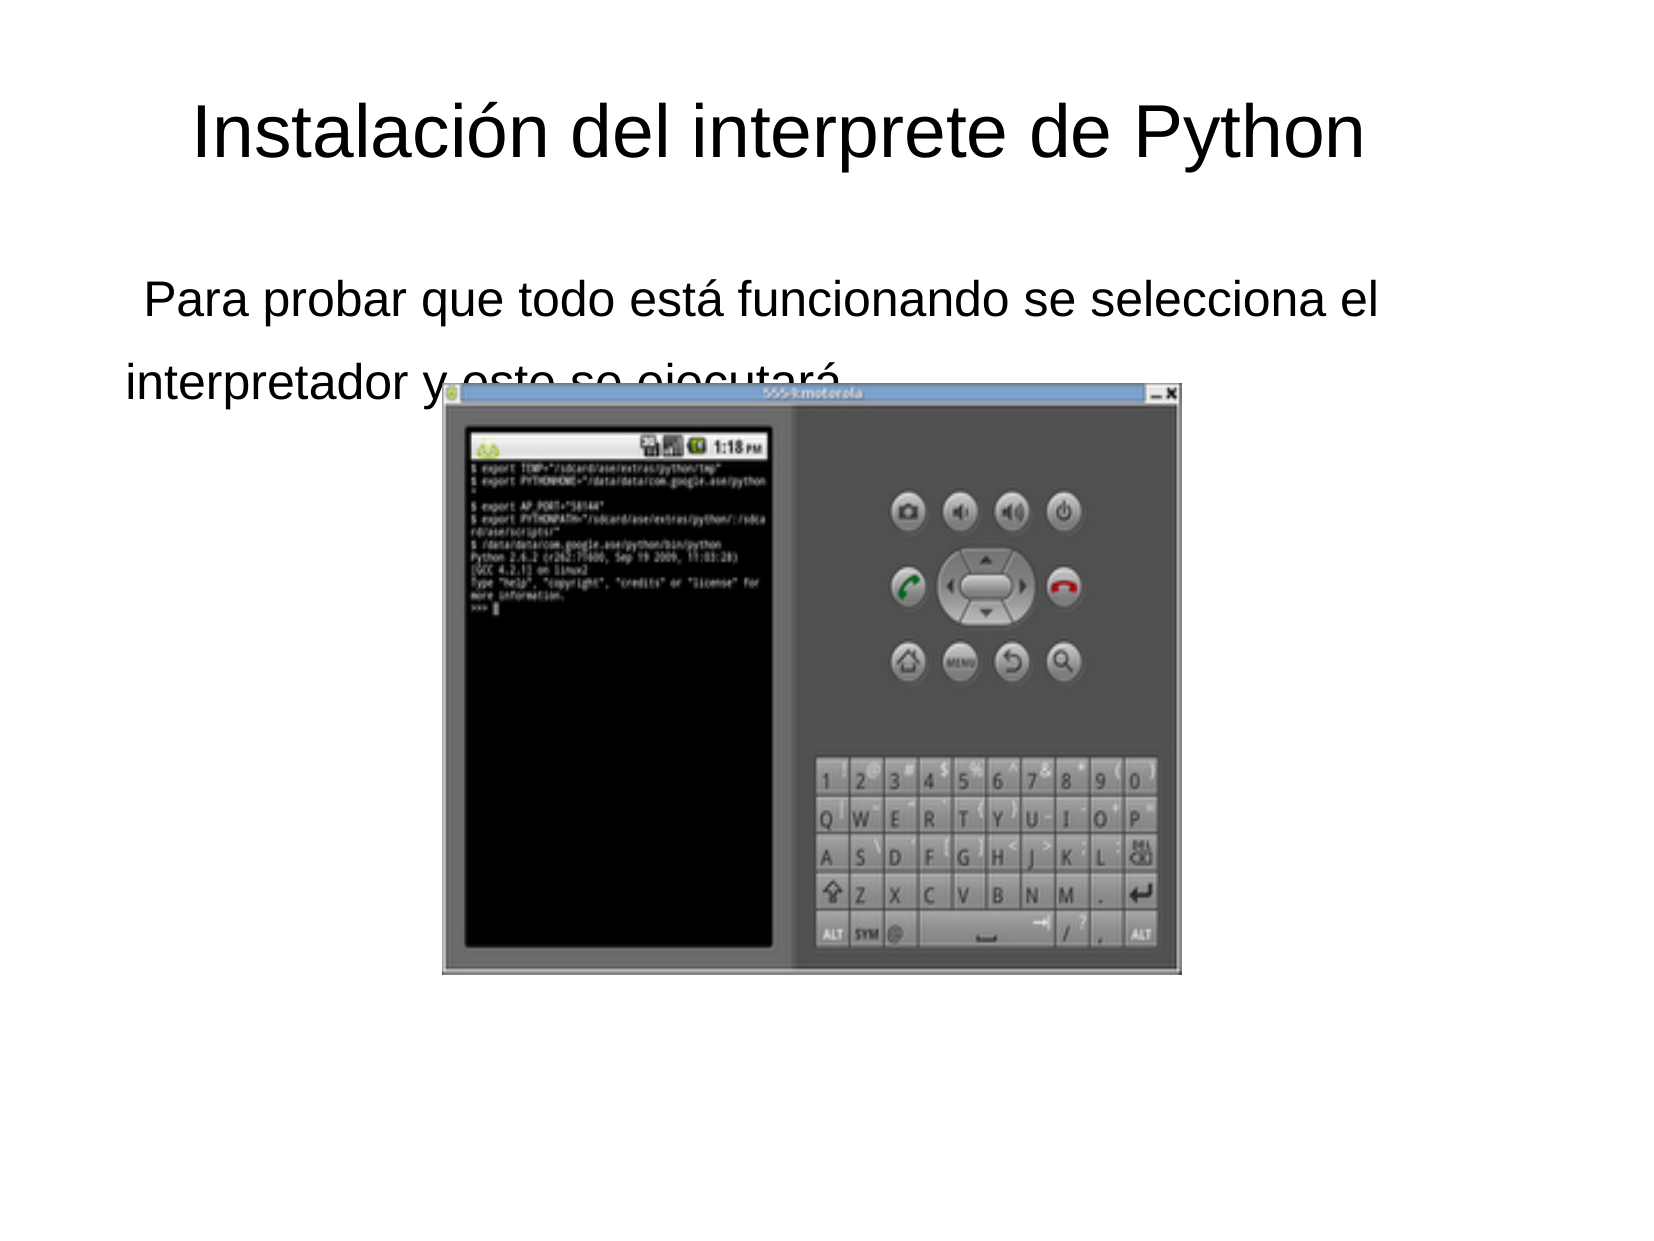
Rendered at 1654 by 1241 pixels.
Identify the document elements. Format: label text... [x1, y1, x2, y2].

text_box Instalación del interprete de Python [177, 81, 1536, 181]
picture [442, 383, 1182, 975]
text_box Para probar que todo está funcionando se selecciona el interpretador y este se ejecutará [110, 235, 1595, 390]
